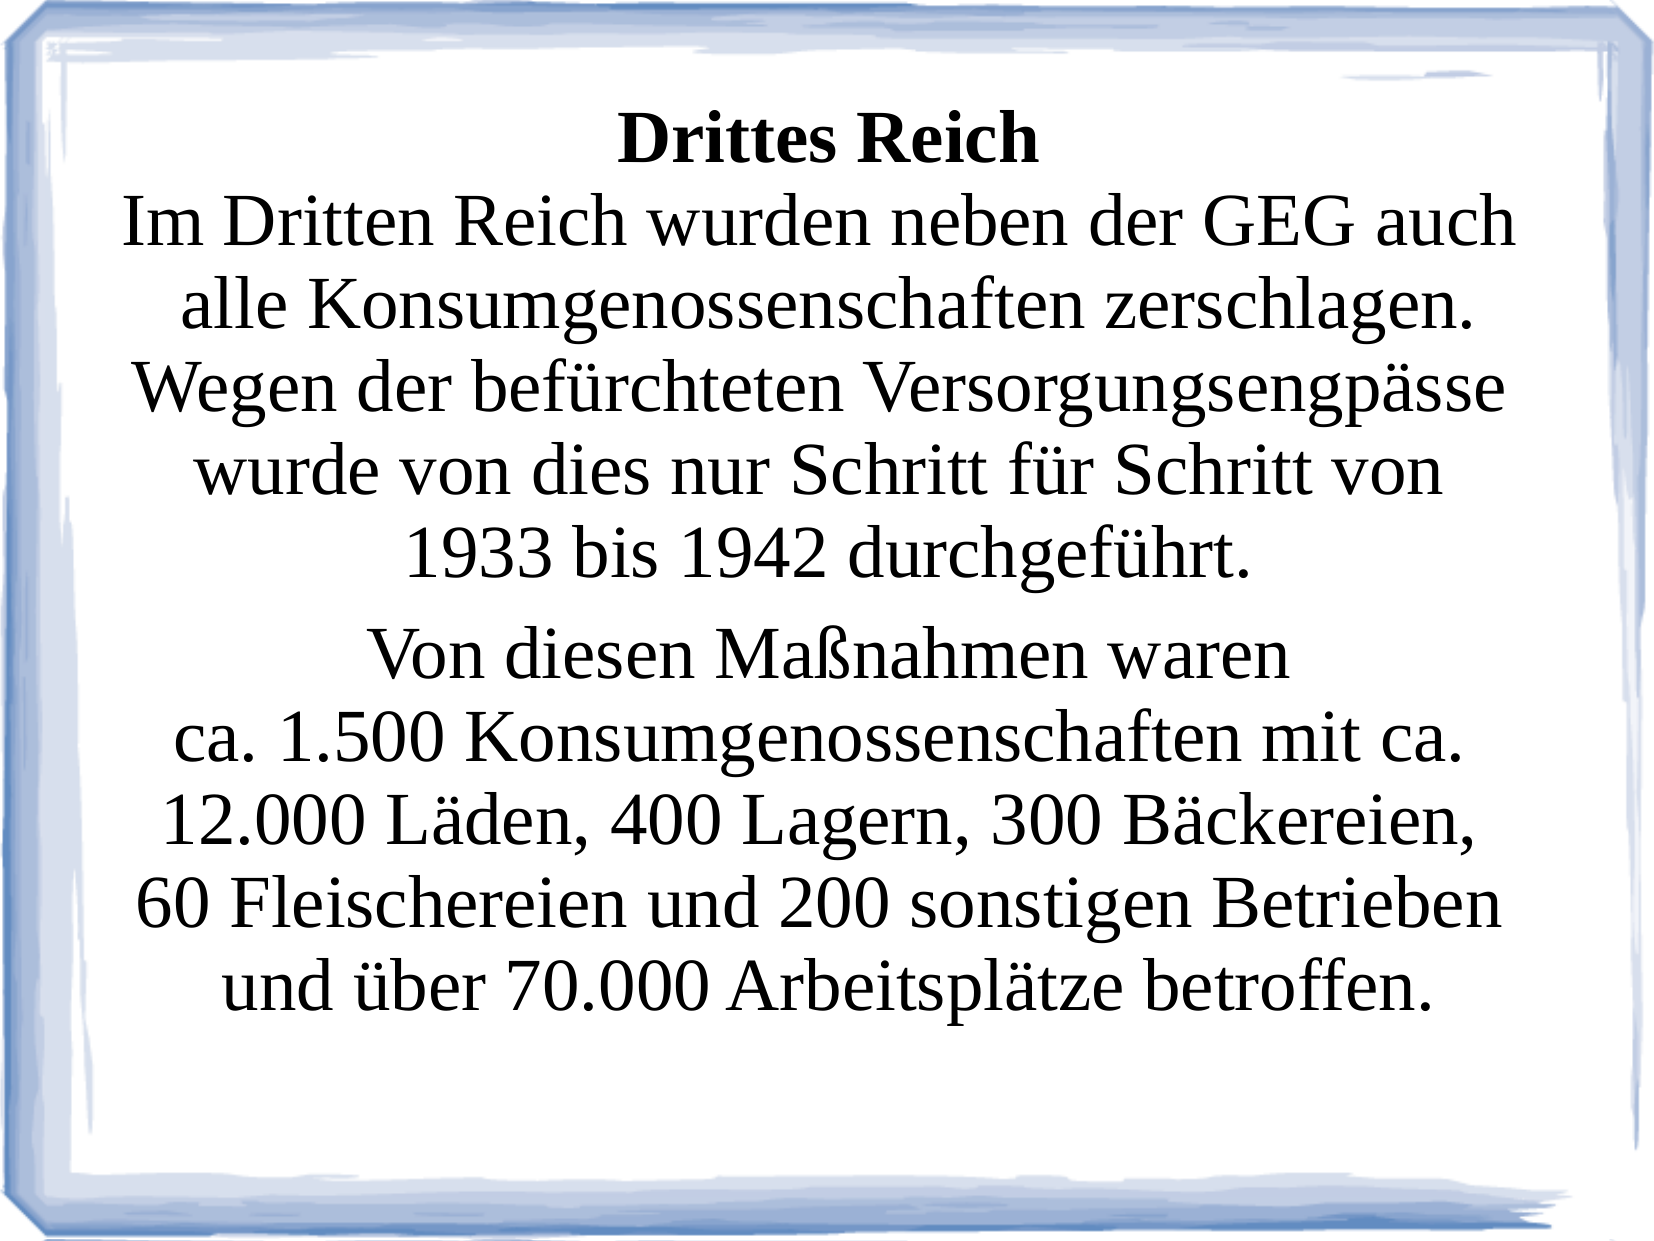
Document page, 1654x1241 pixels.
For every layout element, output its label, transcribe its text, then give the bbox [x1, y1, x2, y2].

text_box Drittes Reich Im Dritten Reich wurden neben der GEG auch alle Konsumgenossenschaften zerschlagen. Wegen der befürchteten Versorgungsengpässe wurde von dies nur Schritt für Schritt von 1933 bis 1942 durchgeführt. Von diesen Maßnahmen waren ca. 1.500 Konsumgenossenschaften mit ca. 12.000 Läden, 400 Lagern, 300 Bäckereien, 60 Fleischereien und 200 sonstigen Betrieben und über 70.000 Arbeitsplätze betroffen. [106, 88, 1552, 1034]
picture [0, 0, 1654, 1241]
